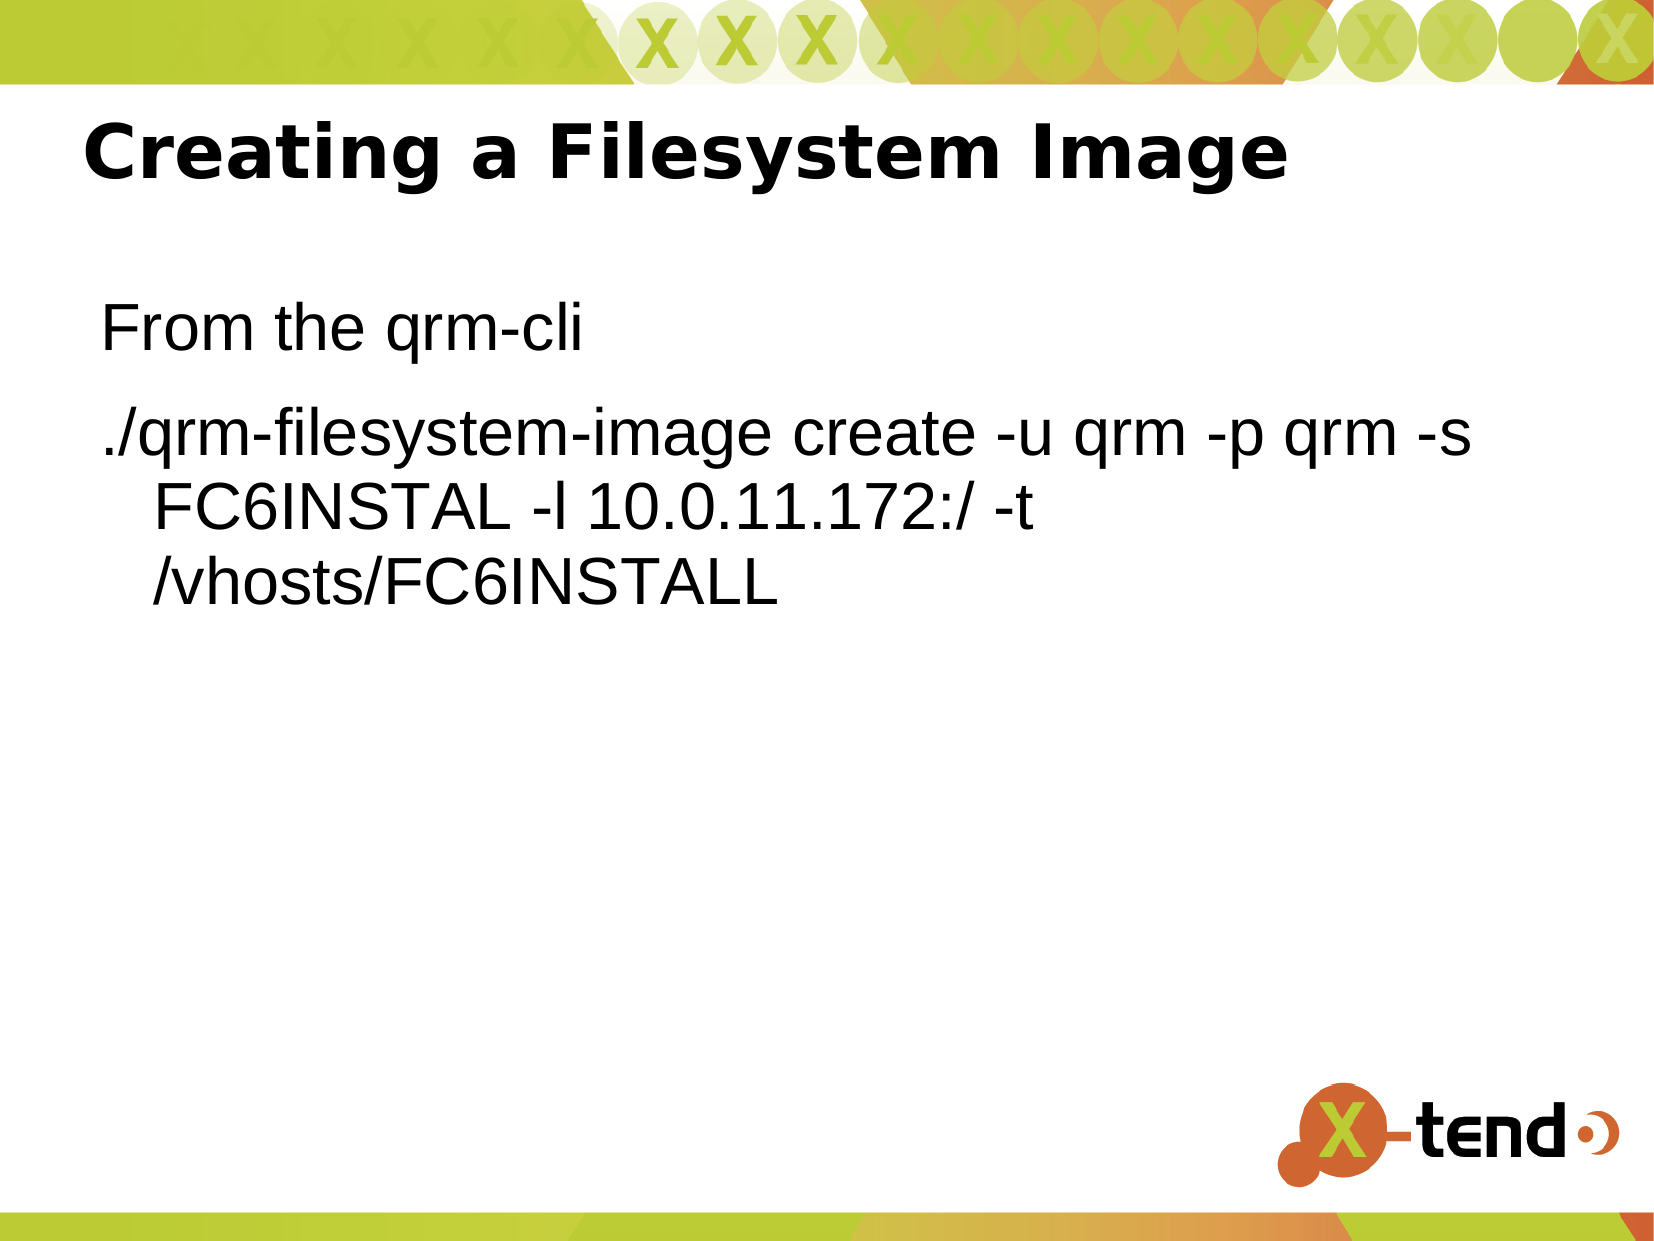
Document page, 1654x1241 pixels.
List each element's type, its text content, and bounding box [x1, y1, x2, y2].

list From the qrm-cli ./qrm-filesystem-image create -u qrm -p qrm -s FC6INSTAL -l 10.0.11.172:/ -t /vhosts/FC6INSTALL [82, 290, 1571, 1109]
picture [0, 0, 1654, 1241]
title Creating a Filesystem Image [82, 49, 1571, 257]
